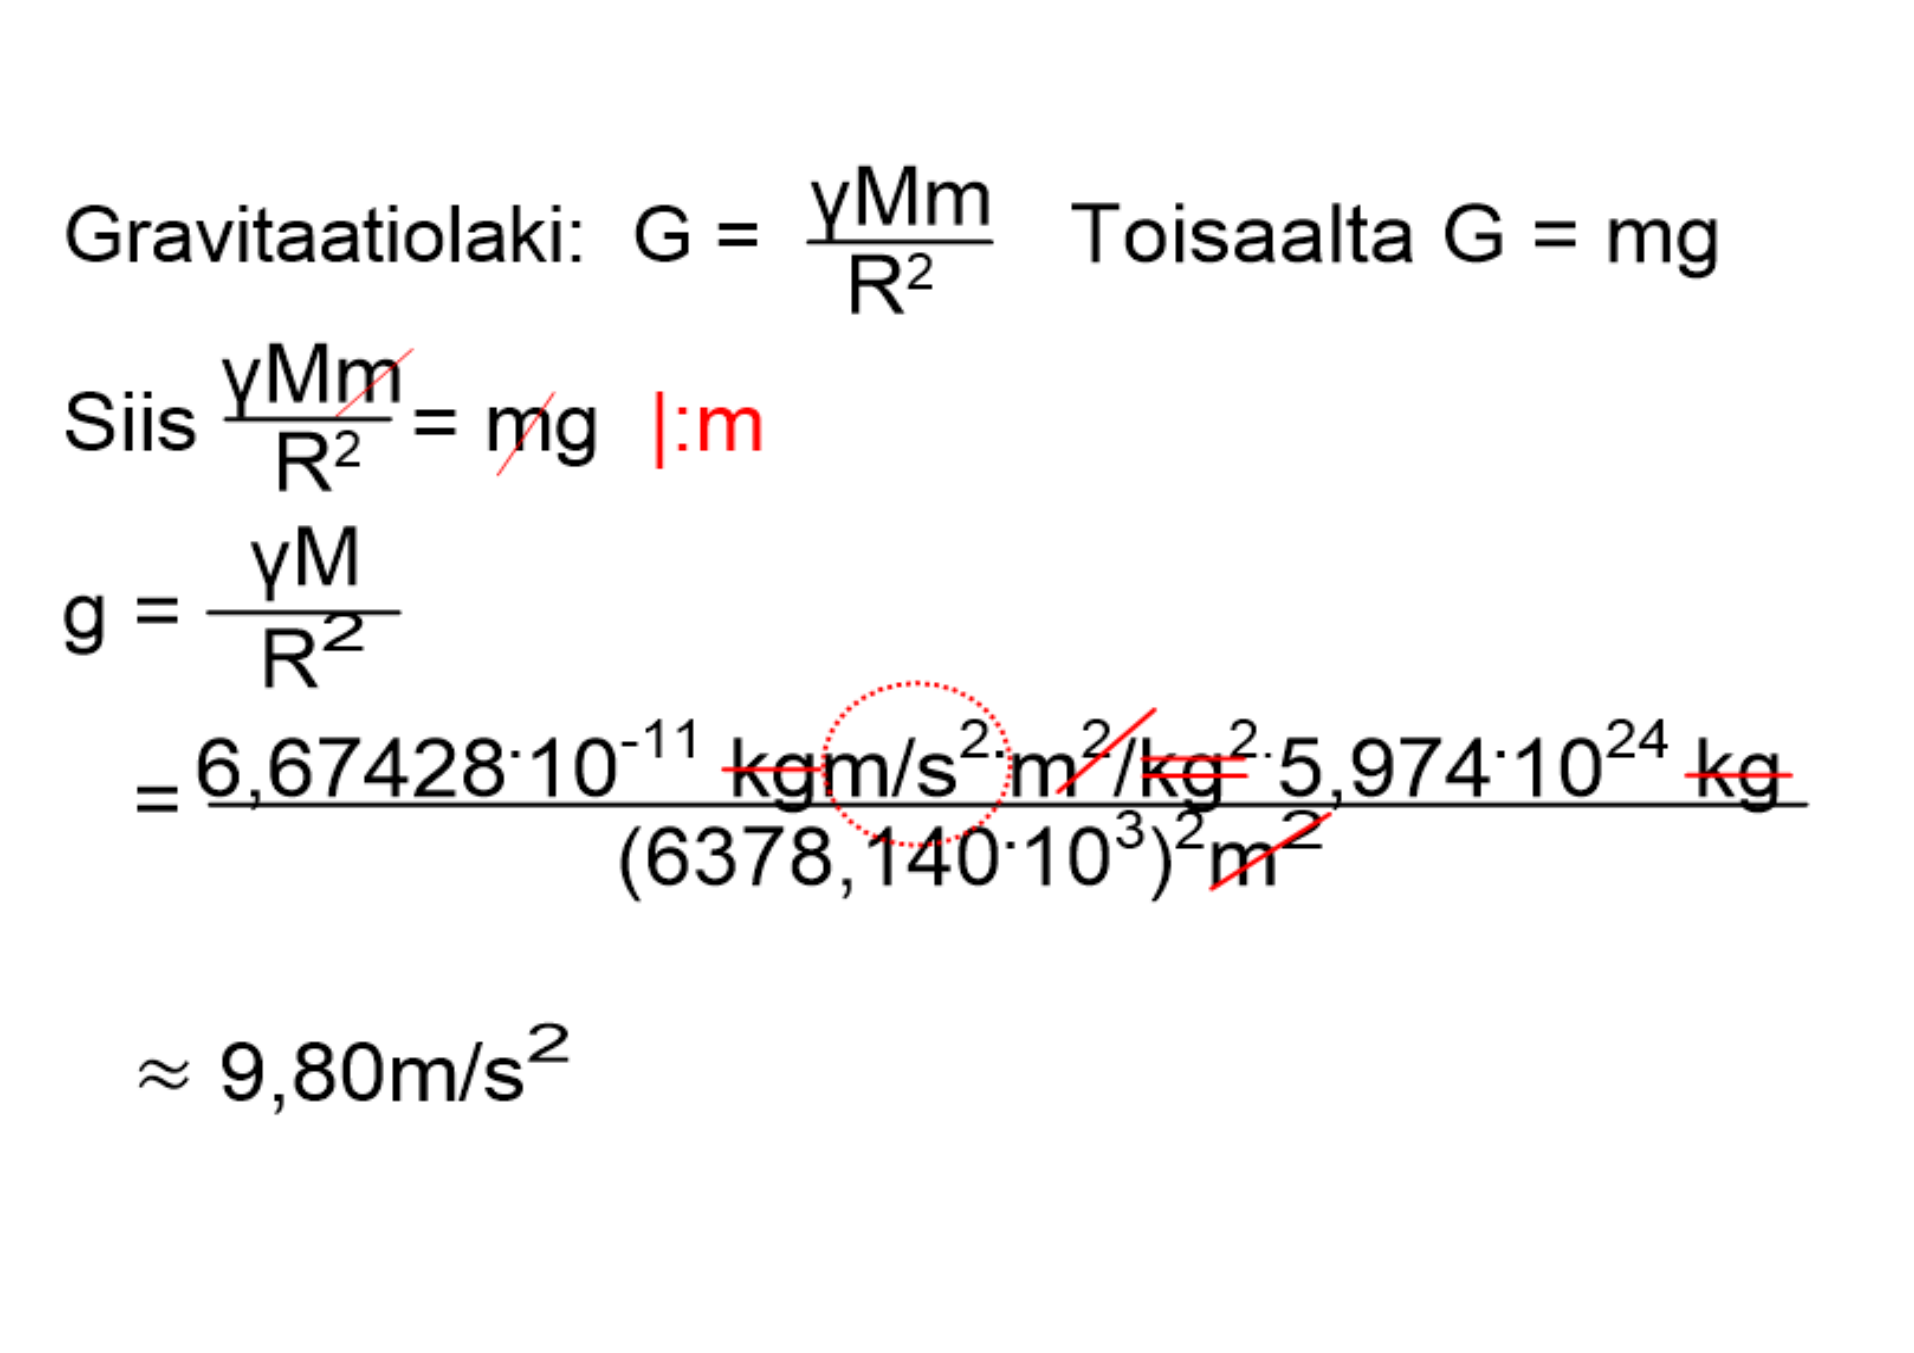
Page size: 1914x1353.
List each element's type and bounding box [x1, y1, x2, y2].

picture [23, 51, 1886, 1204]
